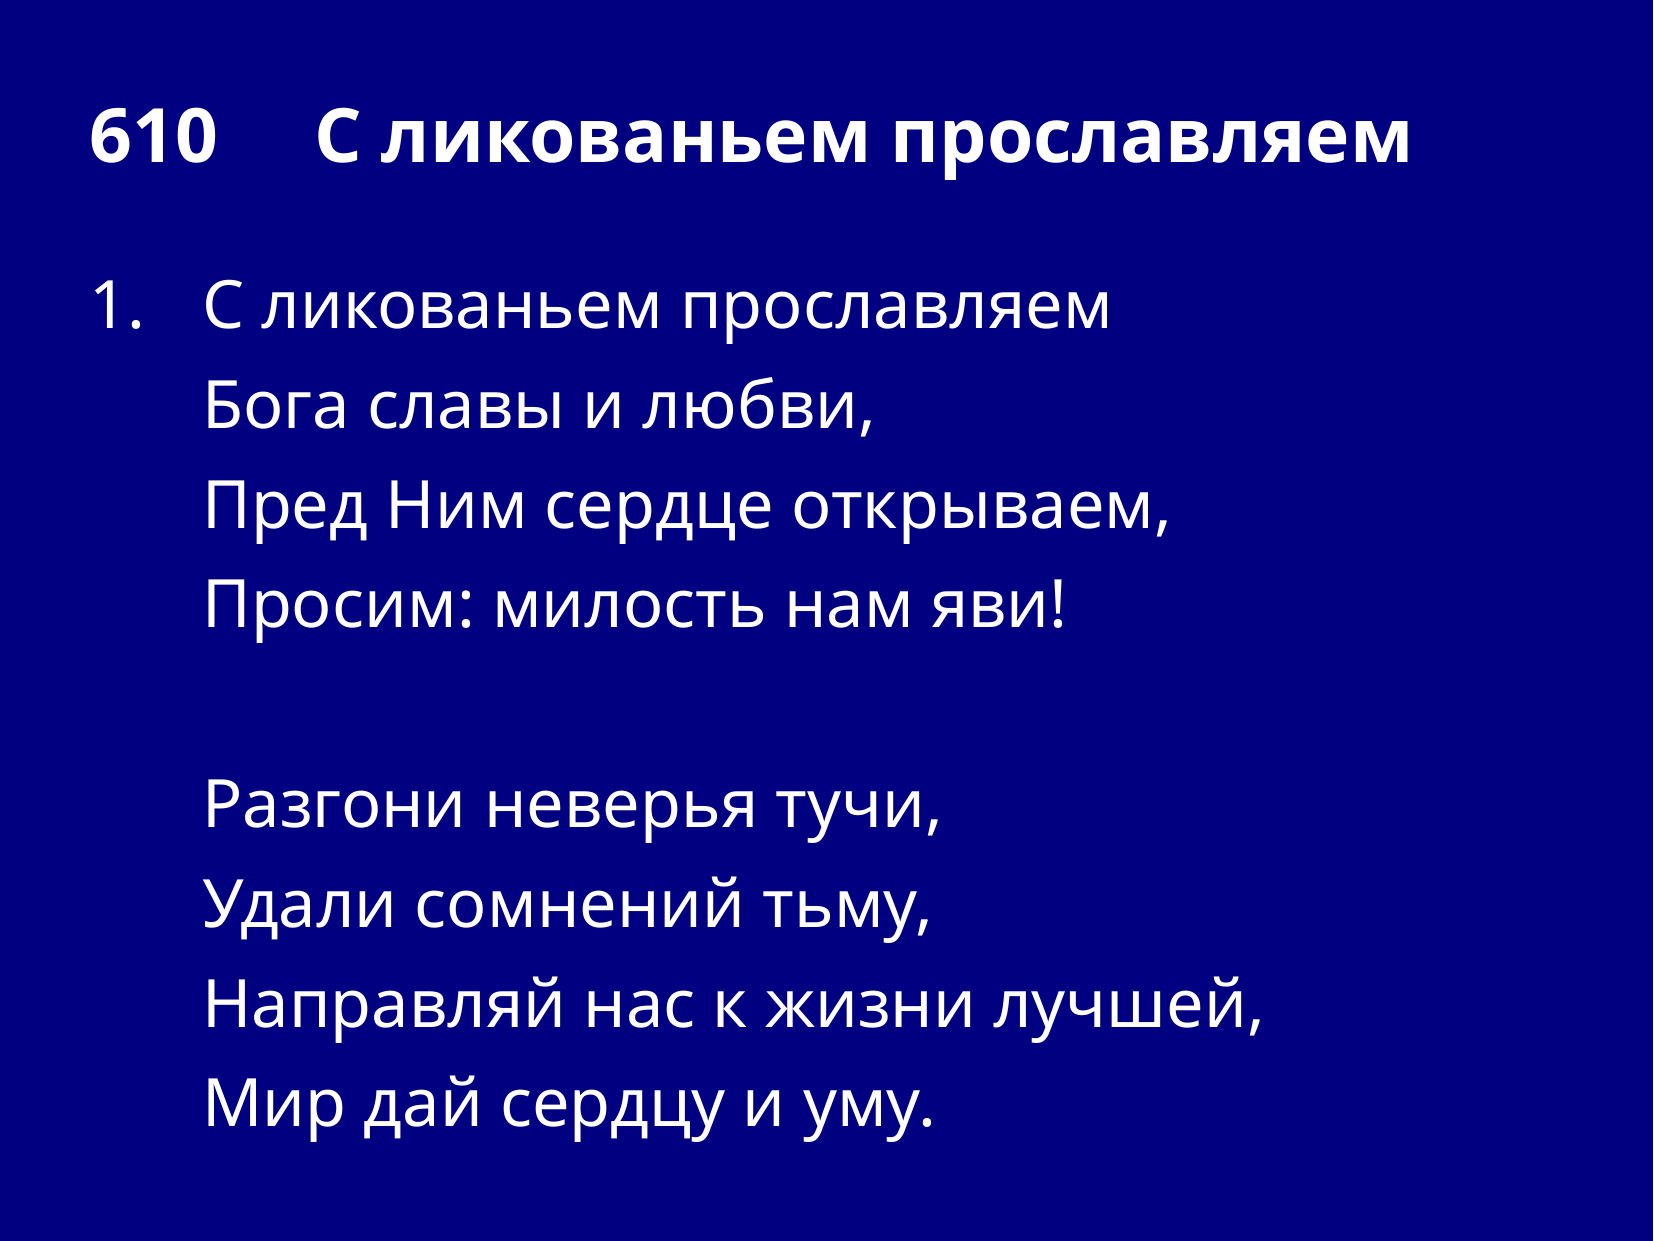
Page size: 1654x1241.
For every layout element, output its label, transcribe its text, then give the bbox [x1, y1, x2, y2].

text_box 1. С ликованьем прославляем Бога славы и любви, Пред Ним сердце открываем, Просим: милость нам яви! Разгони неверья тучи, Удали сомнений тьму, Направляй нас к жизни лучшей, Мир дай сердцу и уму. [75, 150, 1576, 1163]
text_box 610 С ликованьем прославляем [75, 75, 1576, 150]
